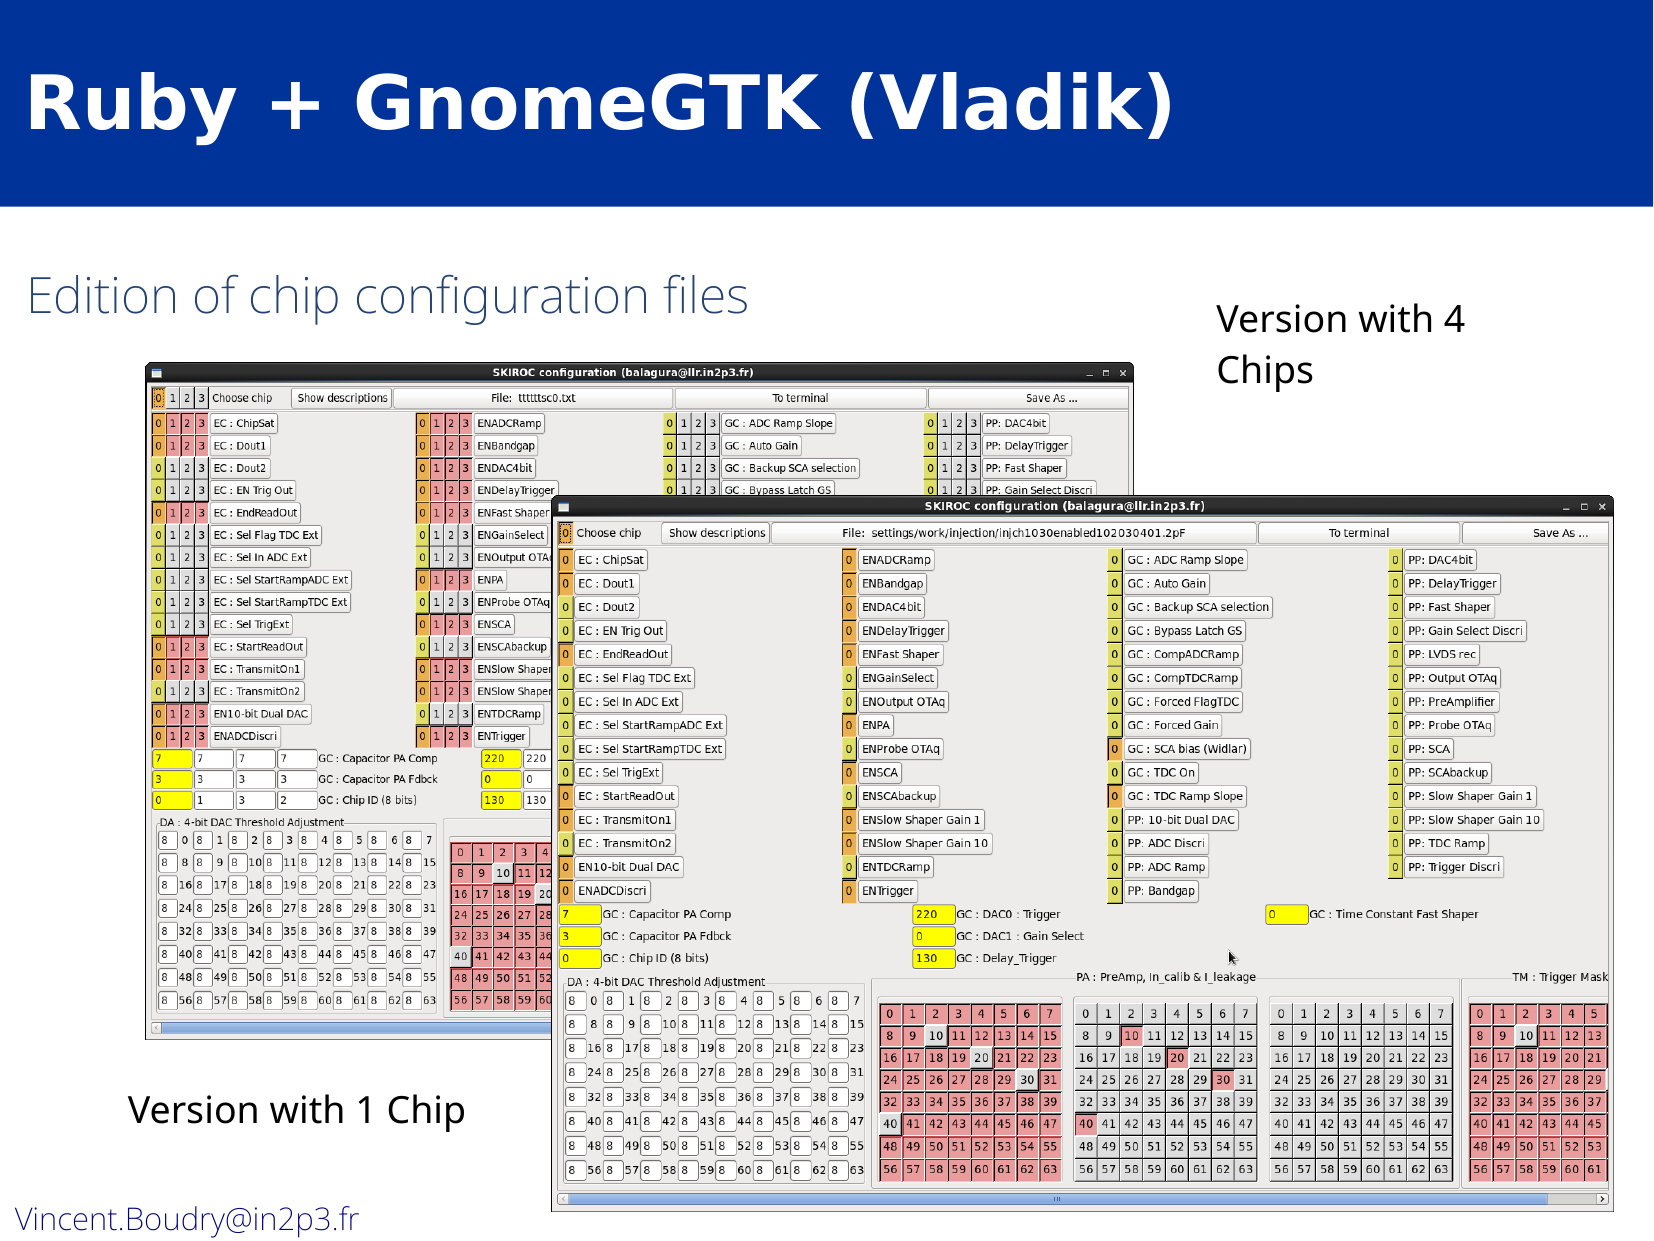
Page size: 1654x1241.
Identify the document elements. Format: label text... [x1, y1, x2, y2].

text_box Version with 1 Chip [113, 1075, 473, 1137]
text_box Version with 4 Chips [1201, 284, 1587, 345]
picture [145, 362, 1614, 1213]
title Ruby + GnomeGTK (Vladik) [24, 17, 1635, 191]
list Edition of chip configuration files [26, 260, 1631, 1172]
